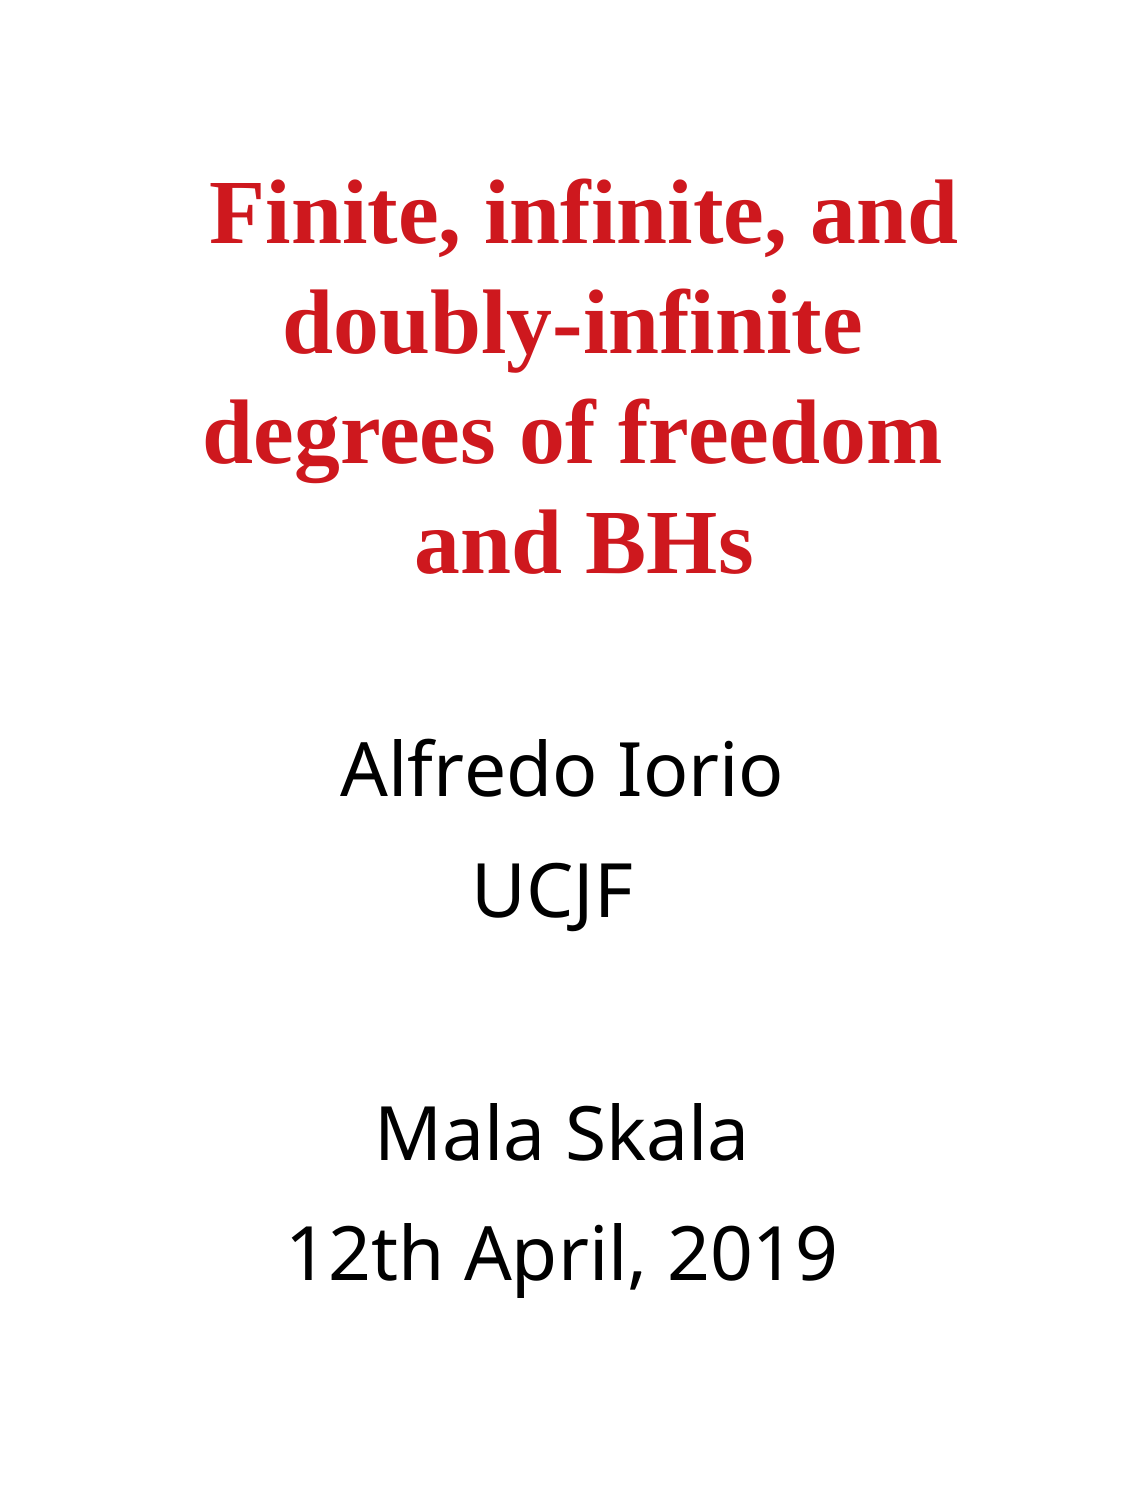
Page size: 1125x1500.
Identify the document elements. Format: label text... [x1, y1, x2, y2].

subtitle Alfredo Iorio UCJF Mala Skala 12th April, 2019 [168, 716, 957, 1500]
title Finite, infinite, and doubly-infinite degrees of freedom and BHs [23, 106, 1111, 638]
